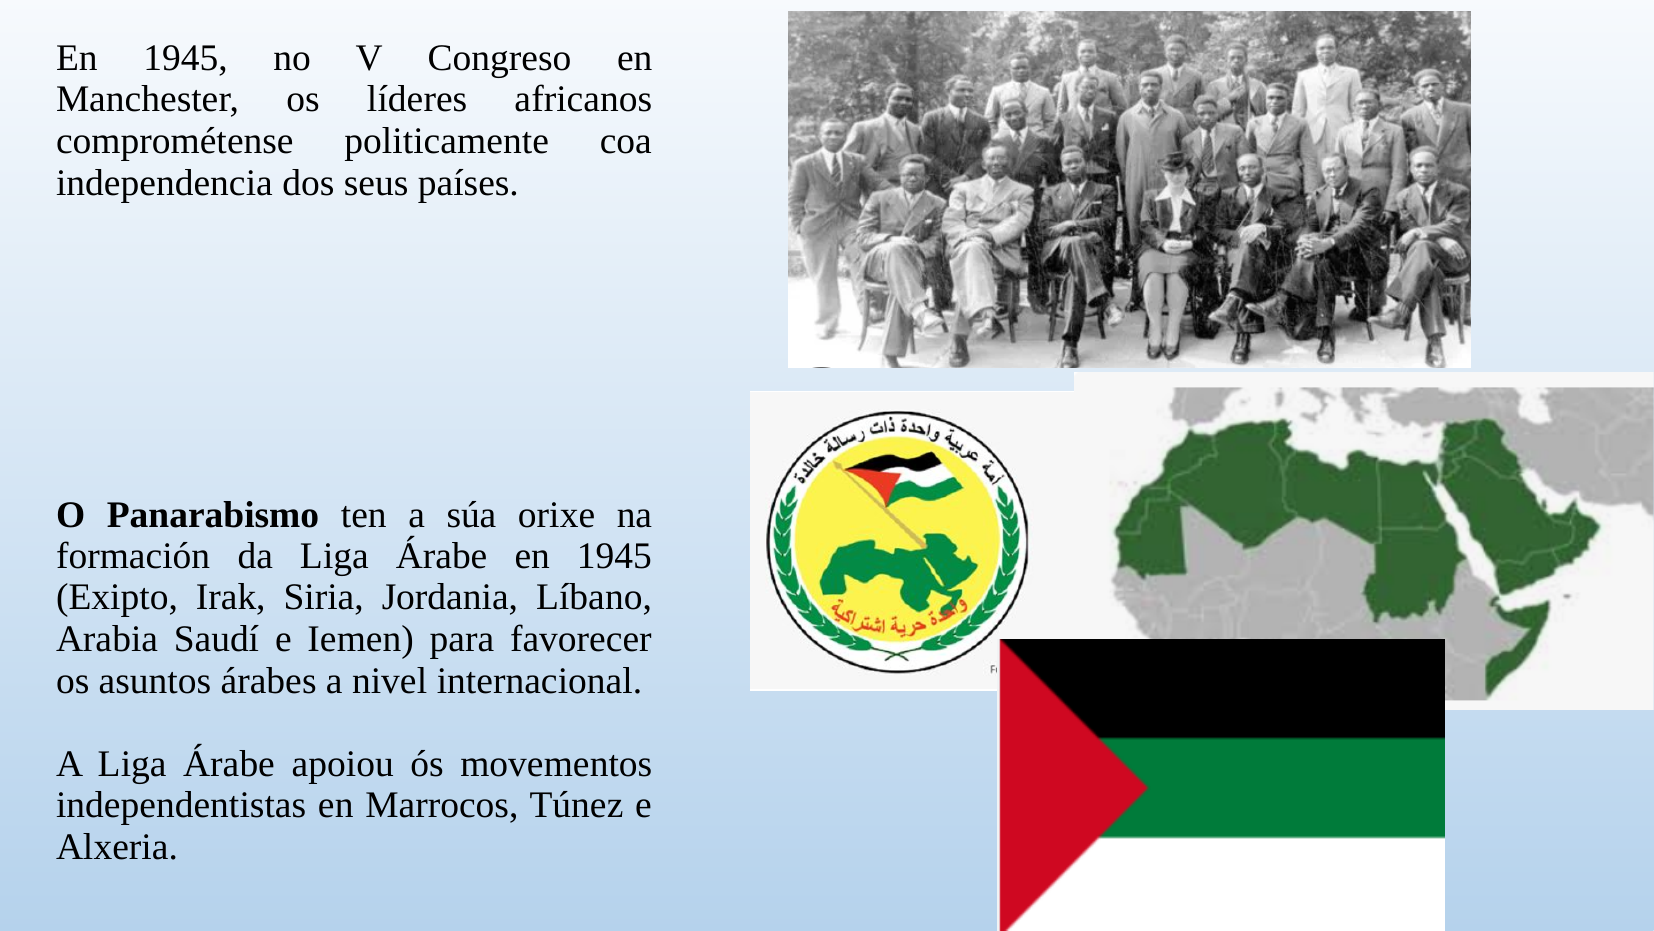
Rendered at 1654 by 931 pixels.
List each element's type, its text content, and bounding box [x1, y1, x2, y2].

picture [788, 11, 1471, 368]
text_box En 1945, no V Congreso en Manchester, os líderes africanos comprométense politicamente coa independencia dos seus países. O Panarabismo ten a súa orixe na formación da Liga Árabe en 1945 (Exipto, Irak, Siria, Jordania, Líbano, Arabia Saudí e Iemen) para favorecer os asuntos árabes a nivel internacional. A Liga Árabe apoiou ós movementos independentistas en Marrocos, Túnez e Alxeria. [41, 29, 674, 916]
picture [750, 372, 1654, 931]
